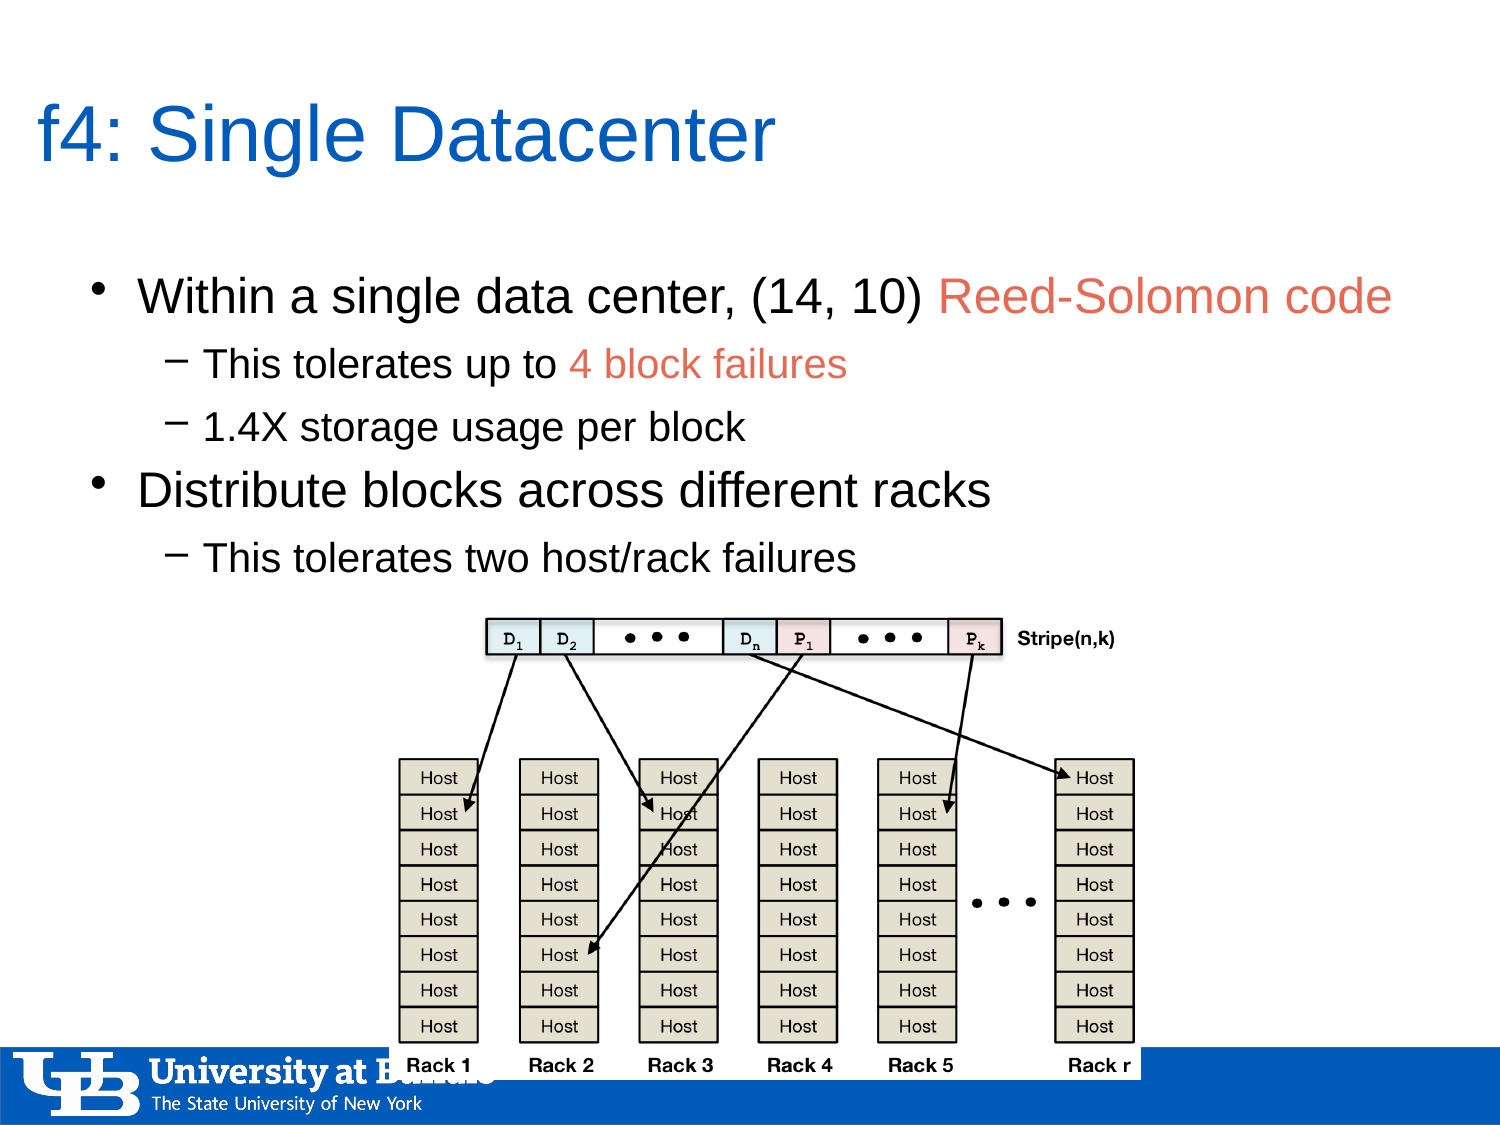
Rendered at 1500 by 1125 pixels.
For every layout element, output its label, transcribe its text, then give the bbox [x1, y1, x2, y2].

title f4: Single Datacenter [37, 95, 1388, 173]
list Within a single data center, (14, 10) Reed-Solomon code This tolerates up to 4 block failures 1.4X storage usage per block Distribute blocks across different racks This tolerates two host/rack failures [75, 263, 1425, 916]
picture [13, 603, 1141, 1116]
